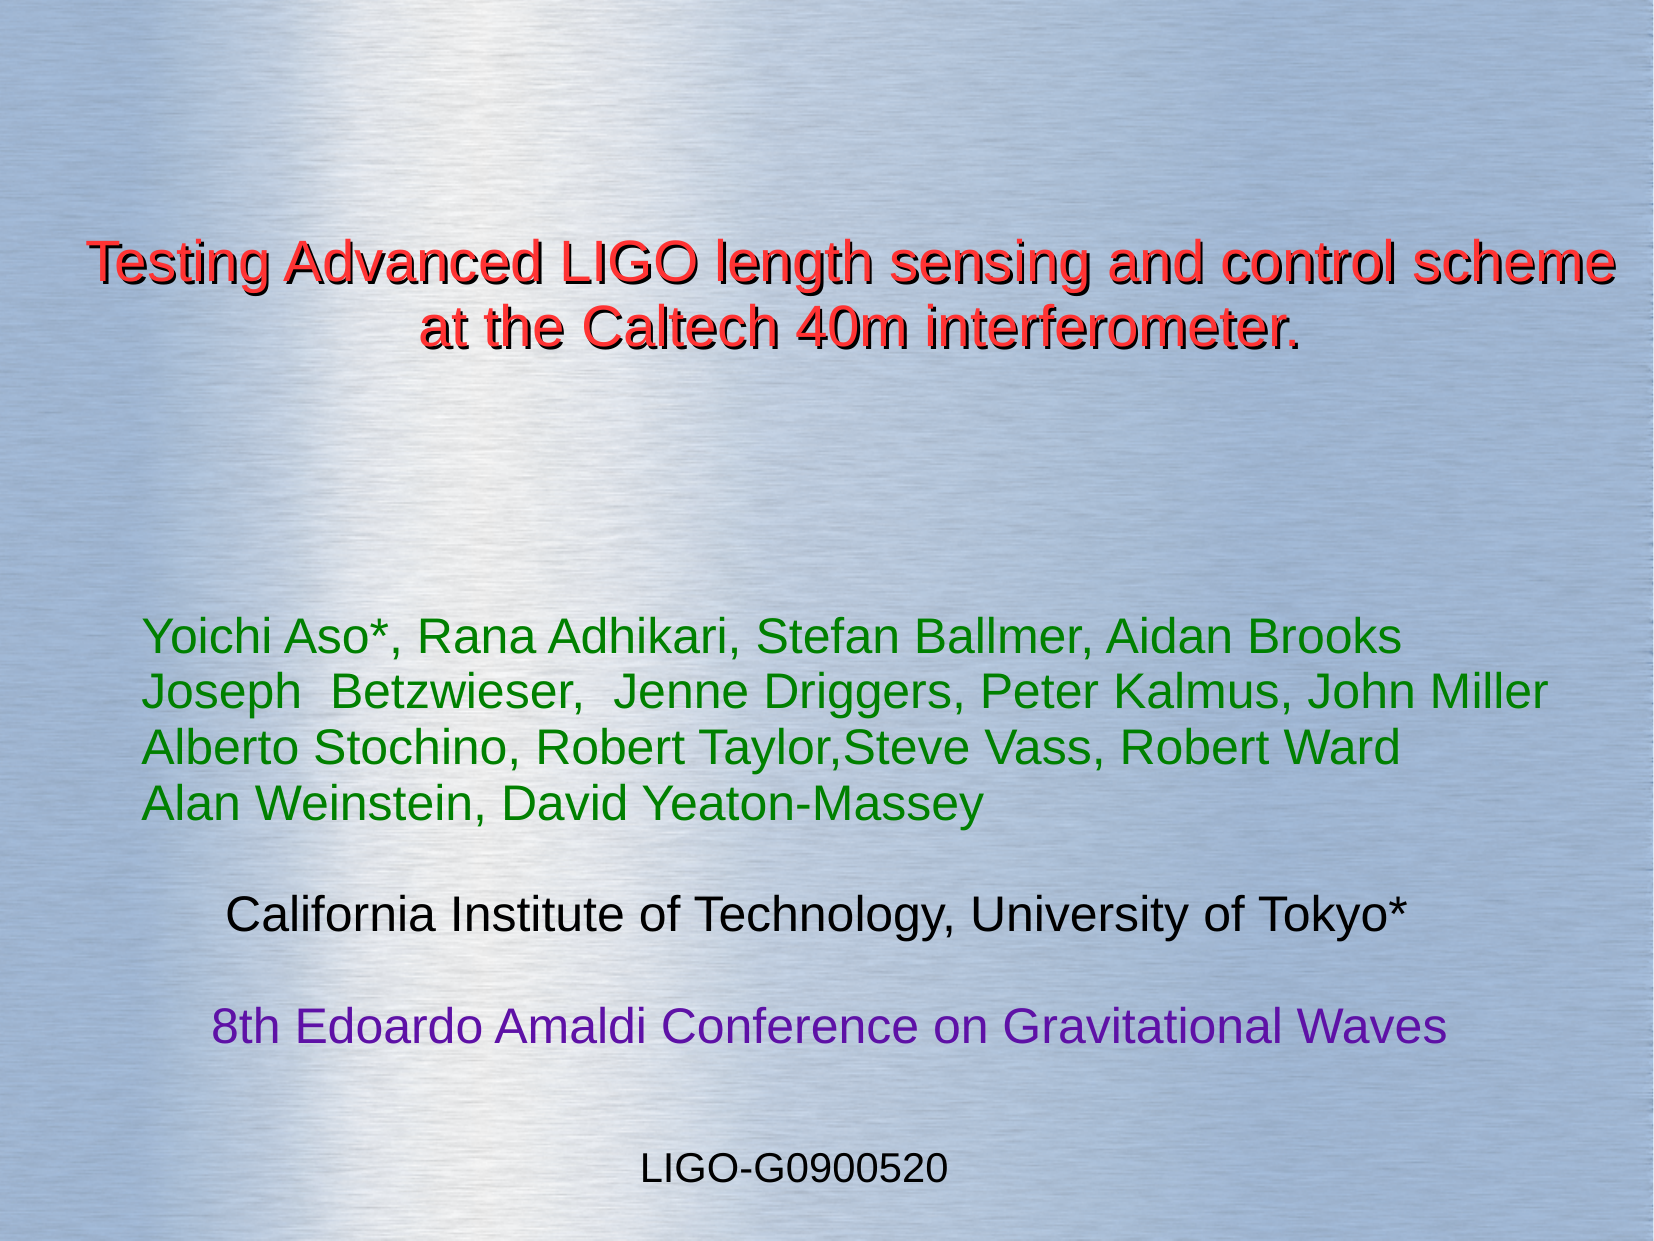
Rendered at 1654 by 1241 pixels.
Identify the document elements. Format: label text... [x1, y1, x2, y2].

text_box Yoichi Aso*, Rana Adhikari, Stefan Ballmer, Aidan Brooks Joseph Betzwieser, Jenne Driggers, Peter Kalmus, John Miller Alberto Stochino, Robert Taylor,Steve Vass, Robert Ward Alan Weinstein, David Yeaton-Massey California Institute of Technology, University of Tokyo* 8th Edoardo Amaldi Conference on Gravitational Waves [126, 600, 1565, 1104]
text_box Testing Advanced LIGO length sensing and control scheme at the Caltech 40m interferometer. [70, 221, 1634, 367]
text_box LIGO-G0900520 [624, 1137, 964, 1199]
picture [0, 0, 1654, 1241]
